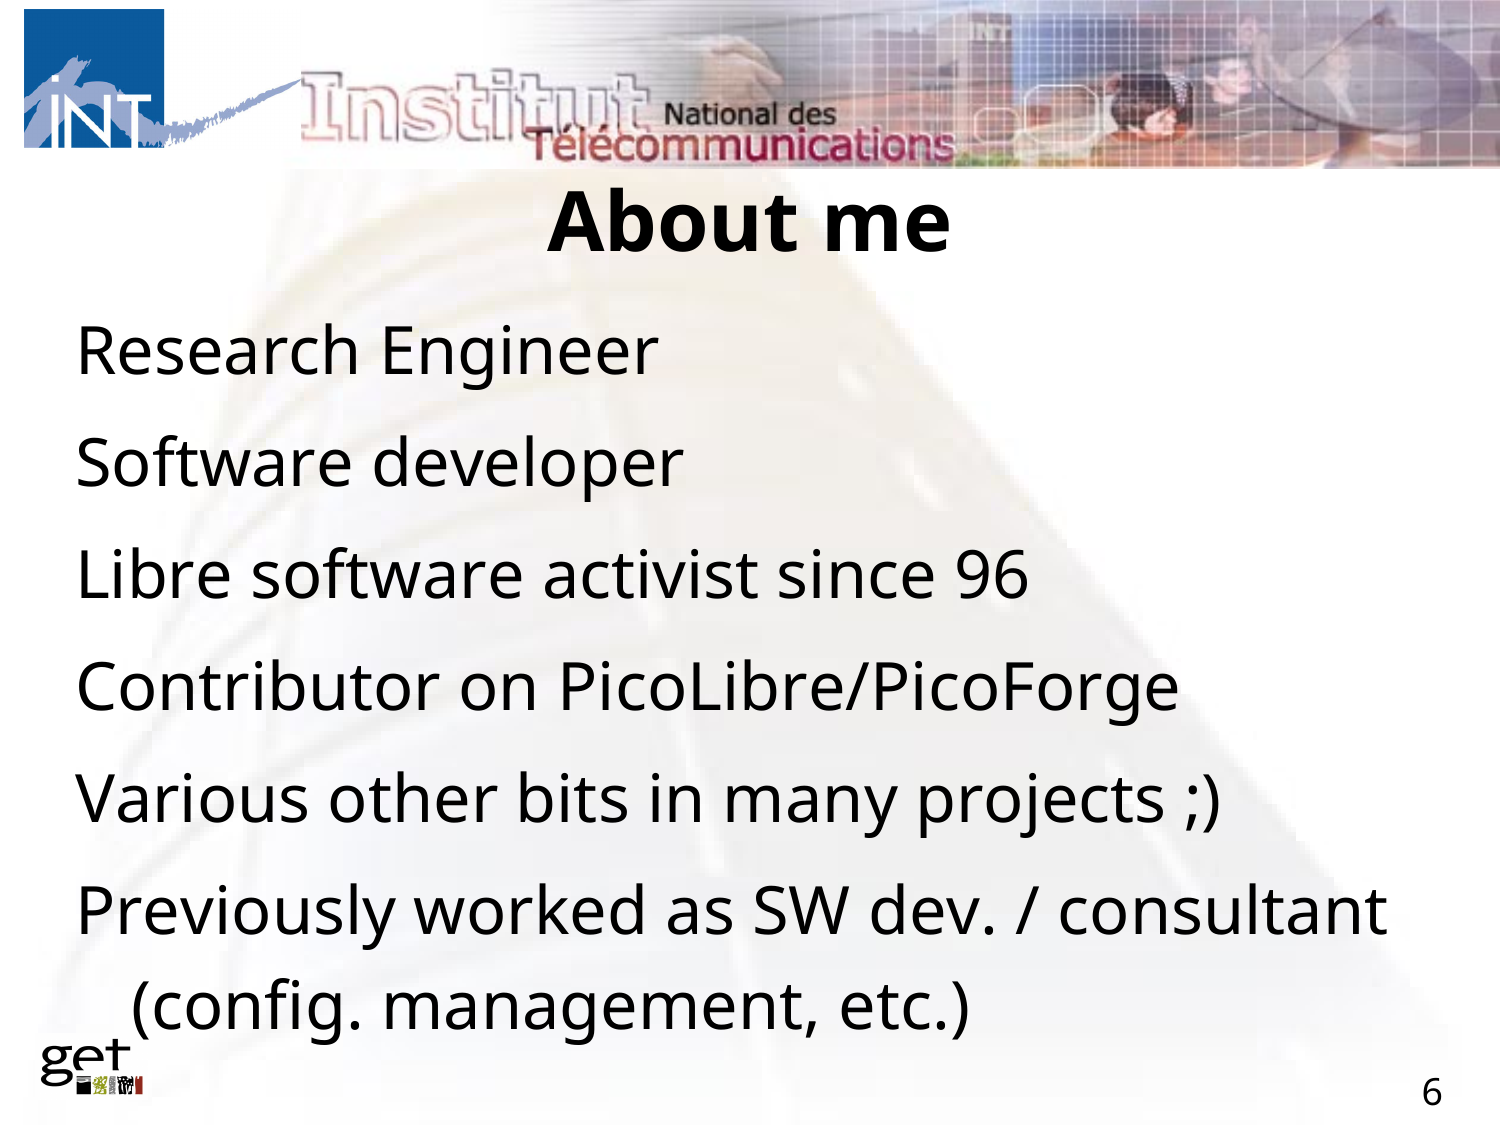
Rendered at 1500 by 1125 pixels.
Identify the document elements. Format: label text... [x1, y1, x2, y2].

picture [0, 0, 1500, 1125]
list Research Engineer Software developer Libre software activist since 96 Contributor on PicoLibre/PicoForge Various other bits in many projects ;) Previously worked as SW dev. / consultant (config. management, etc.) [75, 299, 1425, 1059]
title About me [75, 156, 1425, 276]
